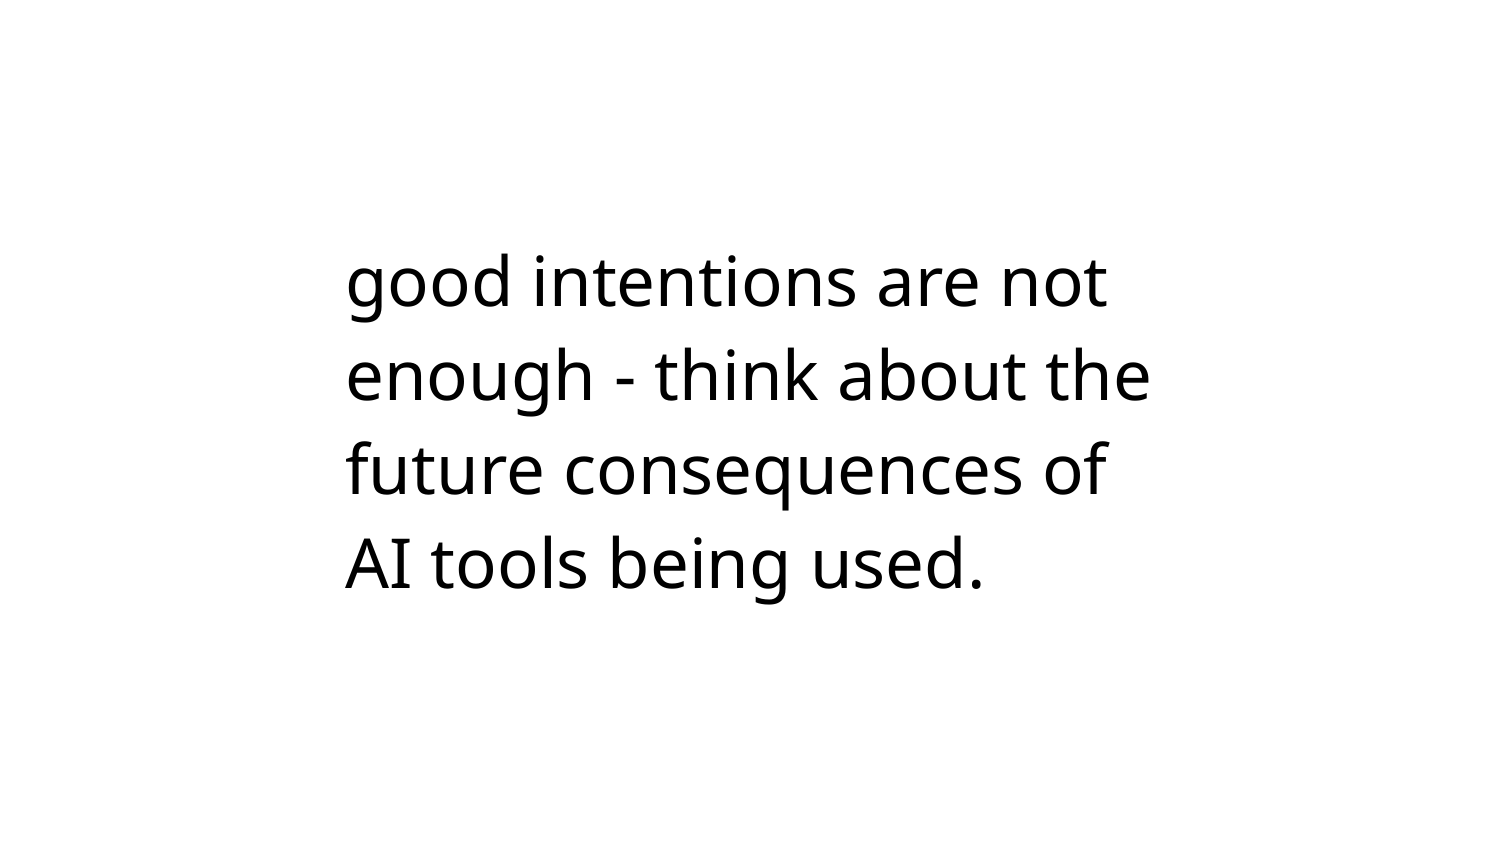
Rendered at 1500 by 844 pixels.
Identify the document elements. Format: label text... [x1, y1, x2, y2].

title good intentions are not enough - think about the future consequences of AI tools being used. [330, 157, 1170, 624]
